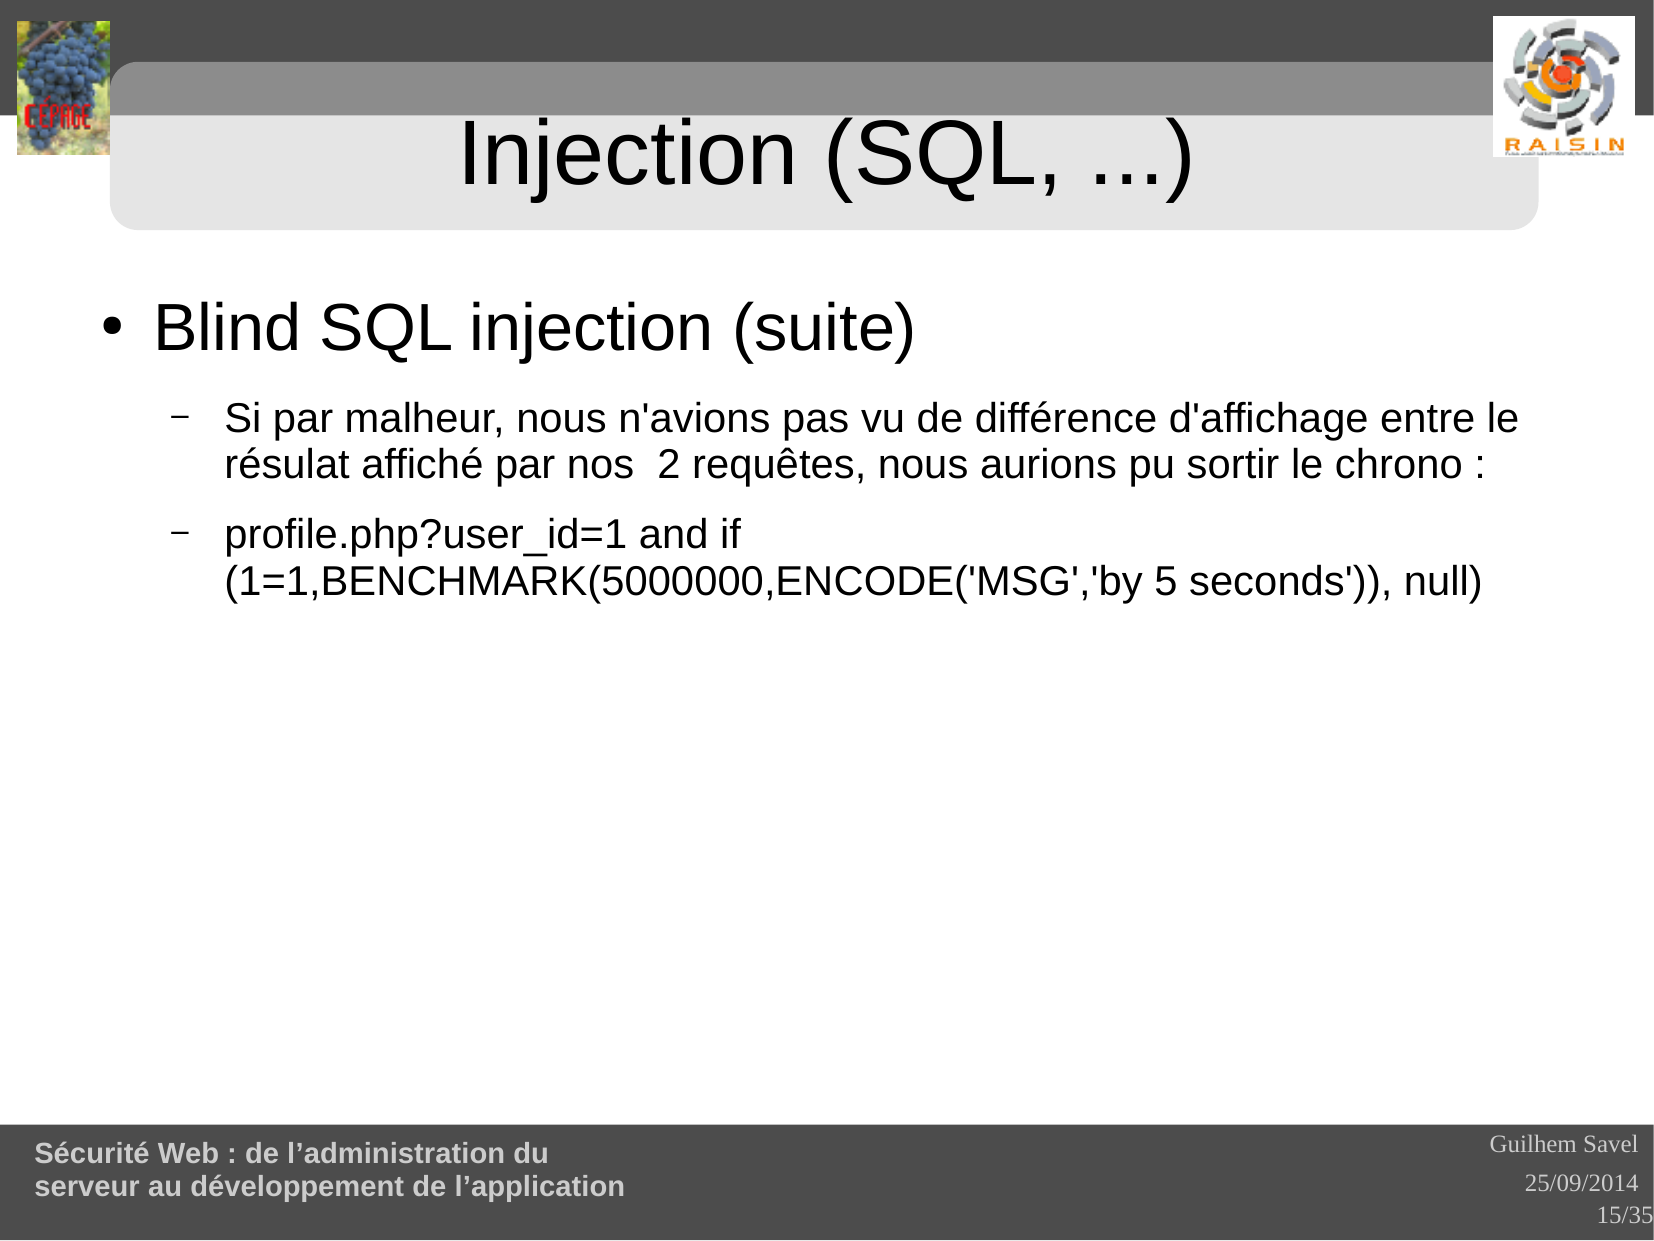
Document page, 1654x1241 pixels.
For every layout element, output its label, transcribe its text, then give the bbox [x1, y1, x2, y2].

title Injection (SQL, ...) [82, 49, 1571, 257]
picture [17, 21, 110, 155]
list Blind SQL injection (suite) Si par malheur, nous n'avions pas vu de différence d'affichage entre le résulat affiché par nos 2 requêtes, nous aurions pu sortir le chrono : profile.php?user_id=1 and if (1=1,BENCHMARK(5000000,ENCODE('MSG','by 5 seconds')), null) [82, 290, 1571, 1010]
picture [1493, 16, 1635, 157]
